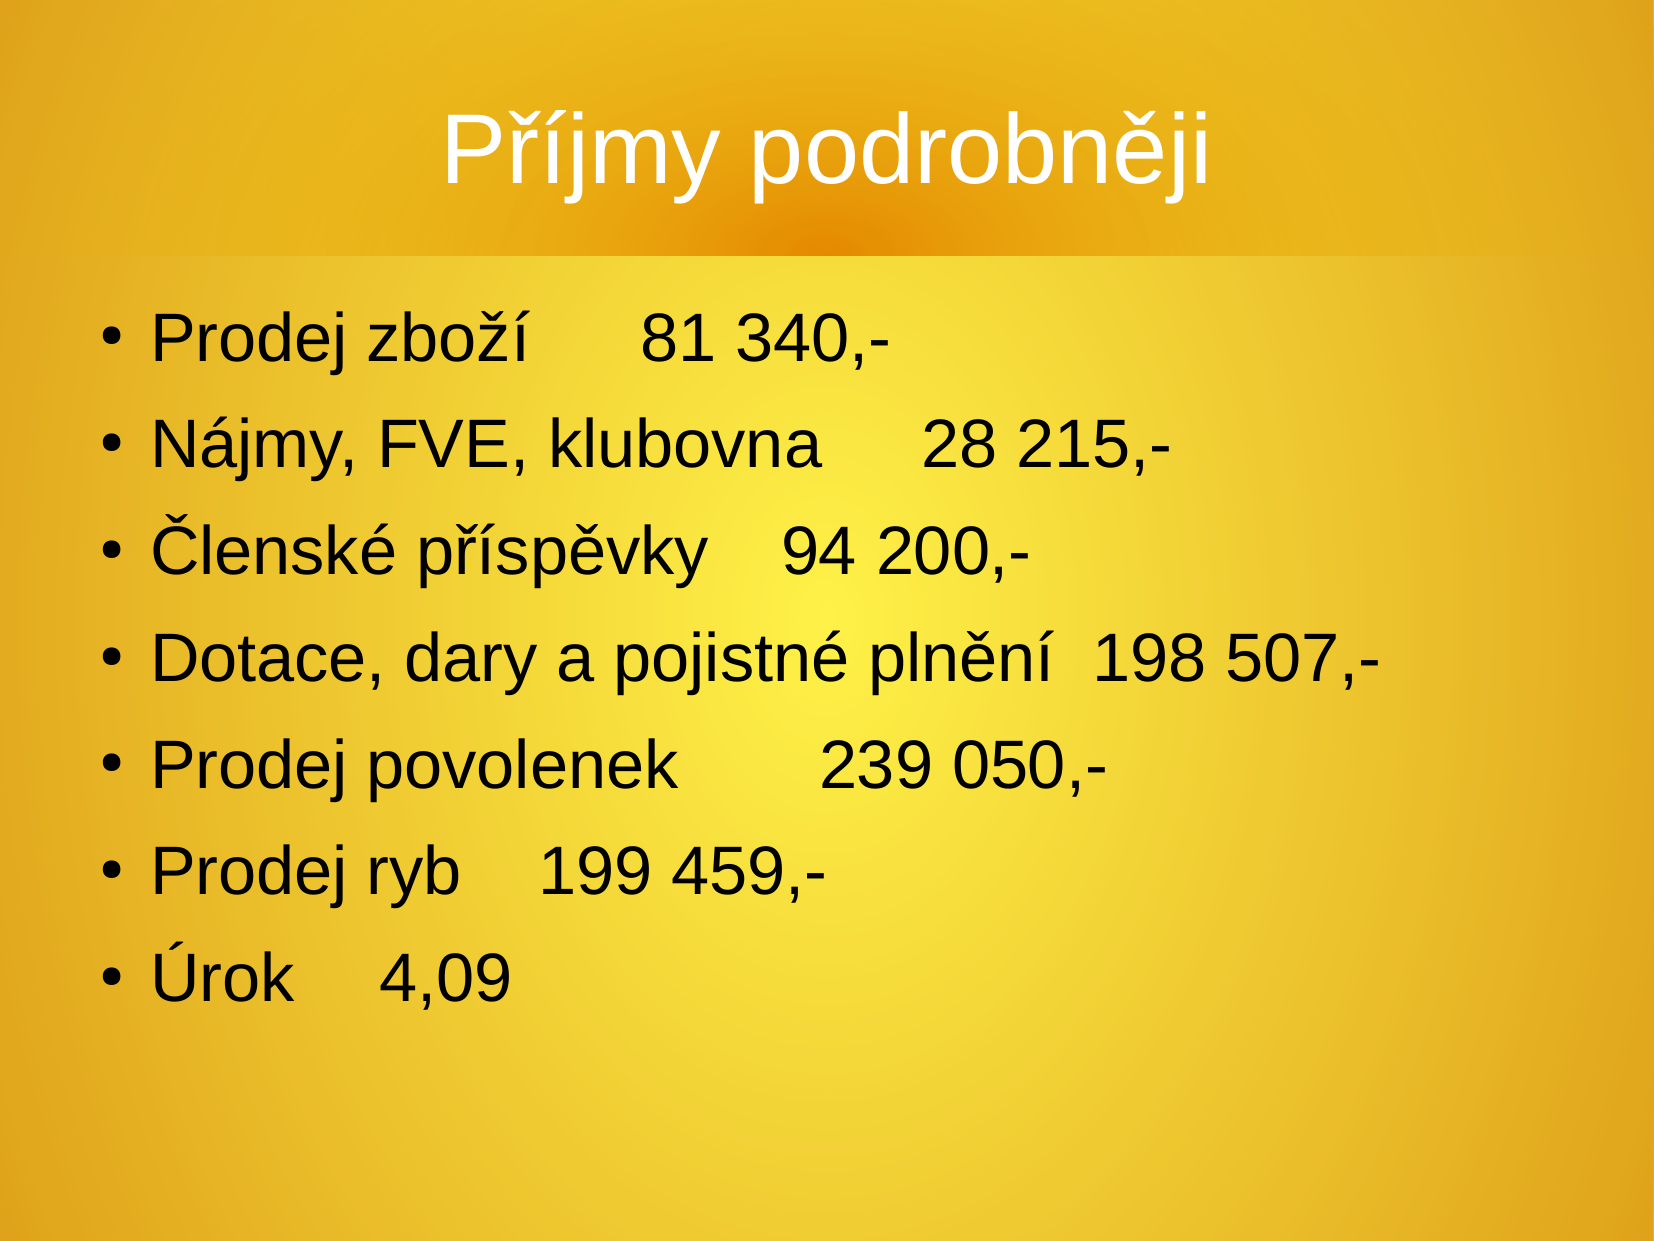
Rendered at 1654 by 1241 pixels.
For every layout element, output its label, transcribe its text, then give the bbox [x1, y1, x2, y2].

list Prodej zboží 81 340,- Nájmy, FVE, klubovna 28 215,- Členské příspěvky 94 200,- Dotace, dary a pojistné plnění 198 507,- Prodej povolenek 239 050,- Prodej ryb 199 459,- Úrok 4,09 [82, 299, 1571, 1019]
title Příjmy podrobněji [82, 47, 1571, 252]
